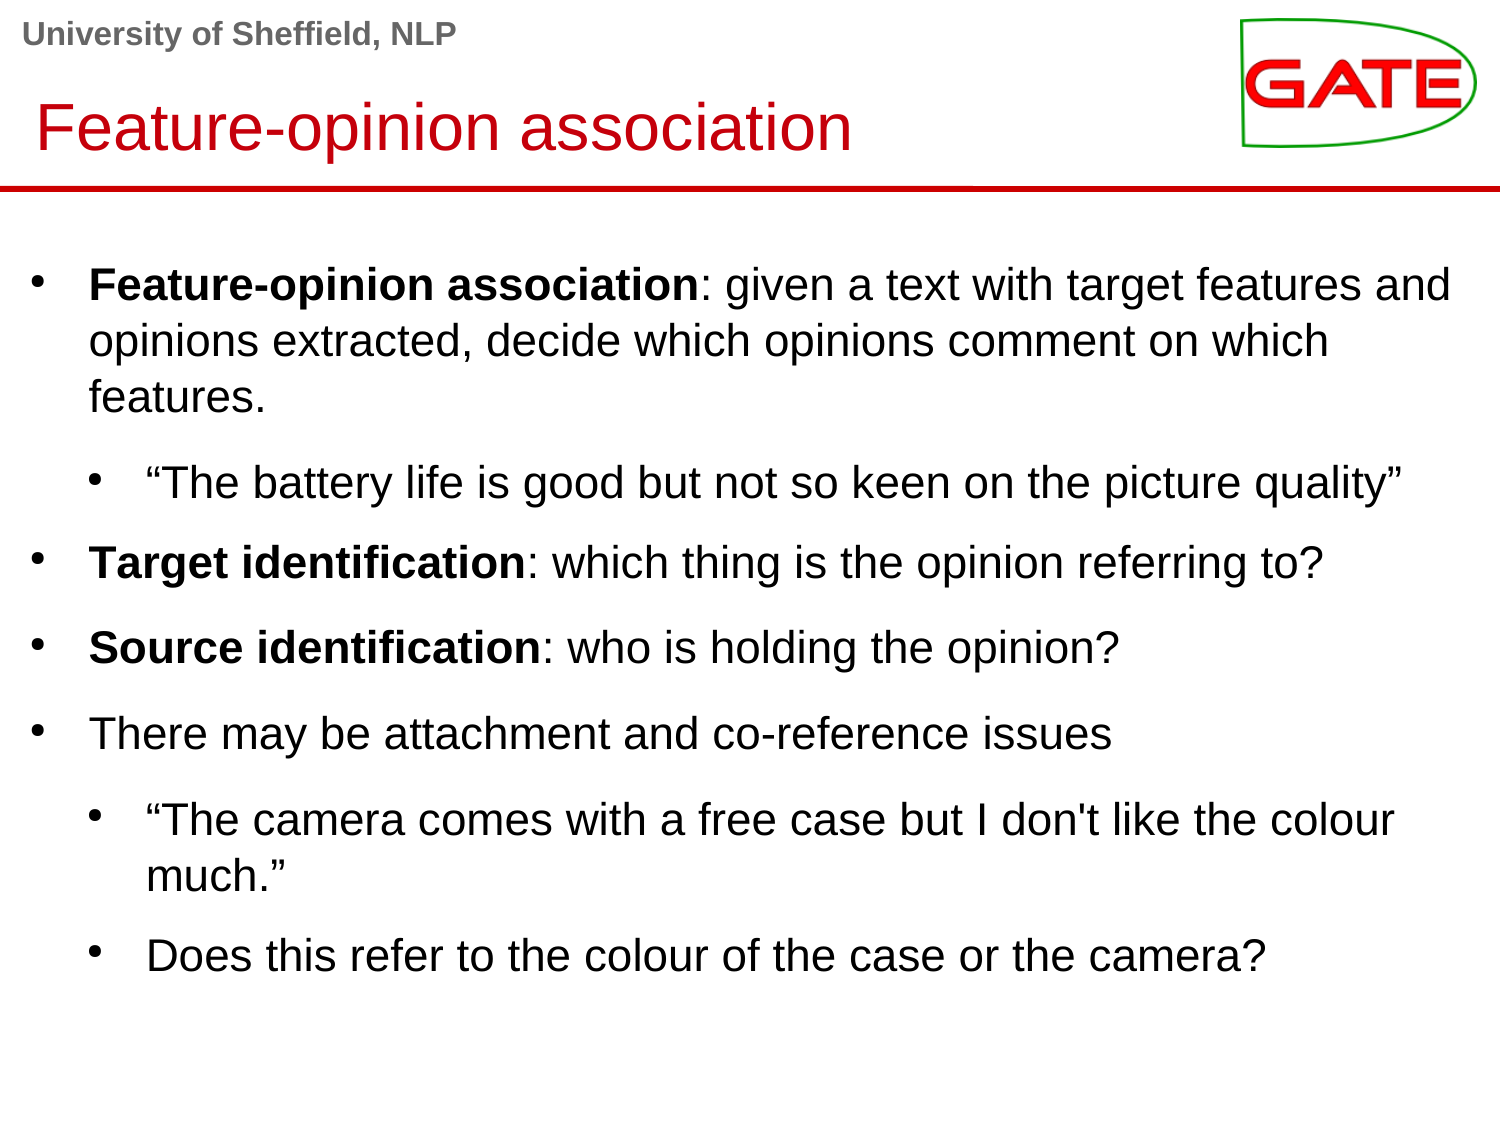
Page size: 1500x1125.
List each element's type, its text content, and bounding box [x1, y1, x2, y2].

title Feature-opinion association [35, 31, 1274, 225]
picture [1240, 18, 1477, 148]
list Feature-opinion association: given a text with target features and opinions extracted, decide which opinions comment on which features. “The battery life is good but not so keen on the picture quality” Target identification: which thing is the opinion referring to? Source identification: who is holding the opinion? There may be attachment and co-reference issues “The camera comes with a free case but I don't like the colour much.” Does this refer to the colour of the case or the camera? [29, 253, 1477, 1063]
